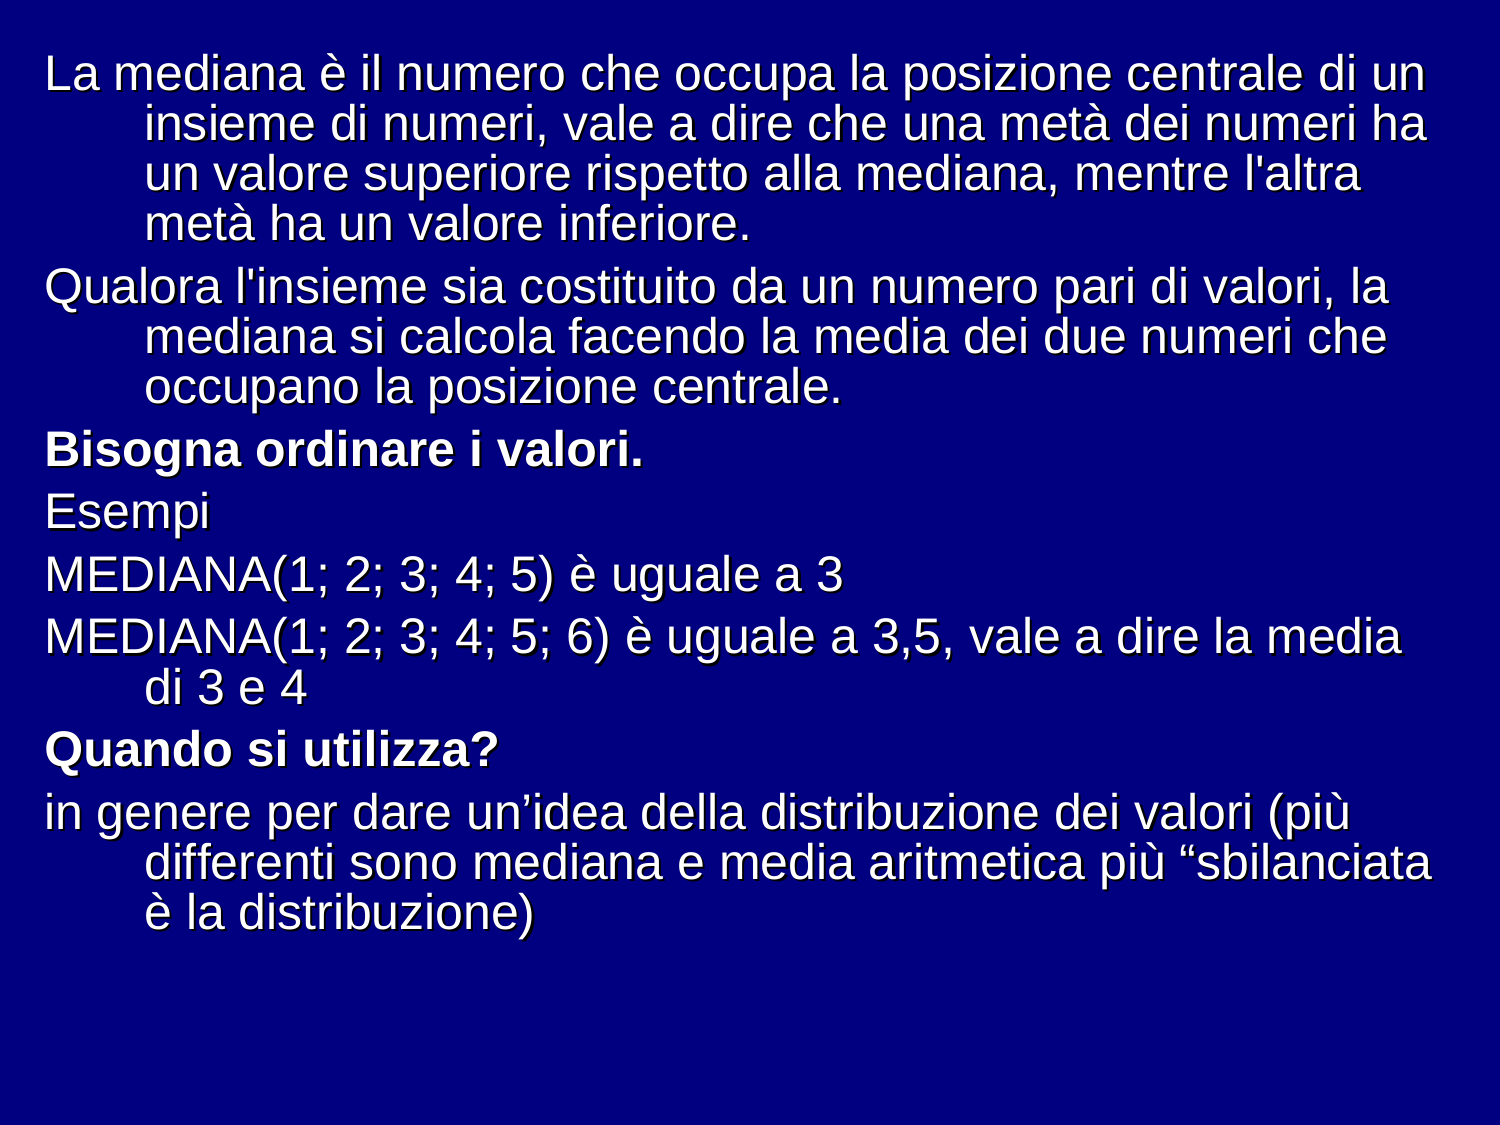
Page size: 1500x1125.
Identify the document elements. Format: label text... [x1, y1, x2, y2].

list La mediana è il numero che occupa la posizione centrale di un insieme di numeri, vale a dire che una metà dei numeri ha un valore superiore rispetto alla mediana, mentre l'altra metà ha un valore inferiore. Qualora l'insieme sia costituito da un numero pari di valori, la mediana si calcola facendo la media dei due numeri che occupano la posizione centrale. Bisogna ordinare i valori. Esempi MEDIANA(1; 2; 3; 4; 5) è uguale a 3 MEDIANA(1; 2; 3; 4; 5; 6) è uguale a 3,5, vale a dire la media di 3 e 4 Quando si utilizza? in genere per dare un’idea della distribuzione dei valori (più differenti sono mediana e media aritmetica più “sbilanciata è la distribuzione) [29, 42, 1459, 1095]
